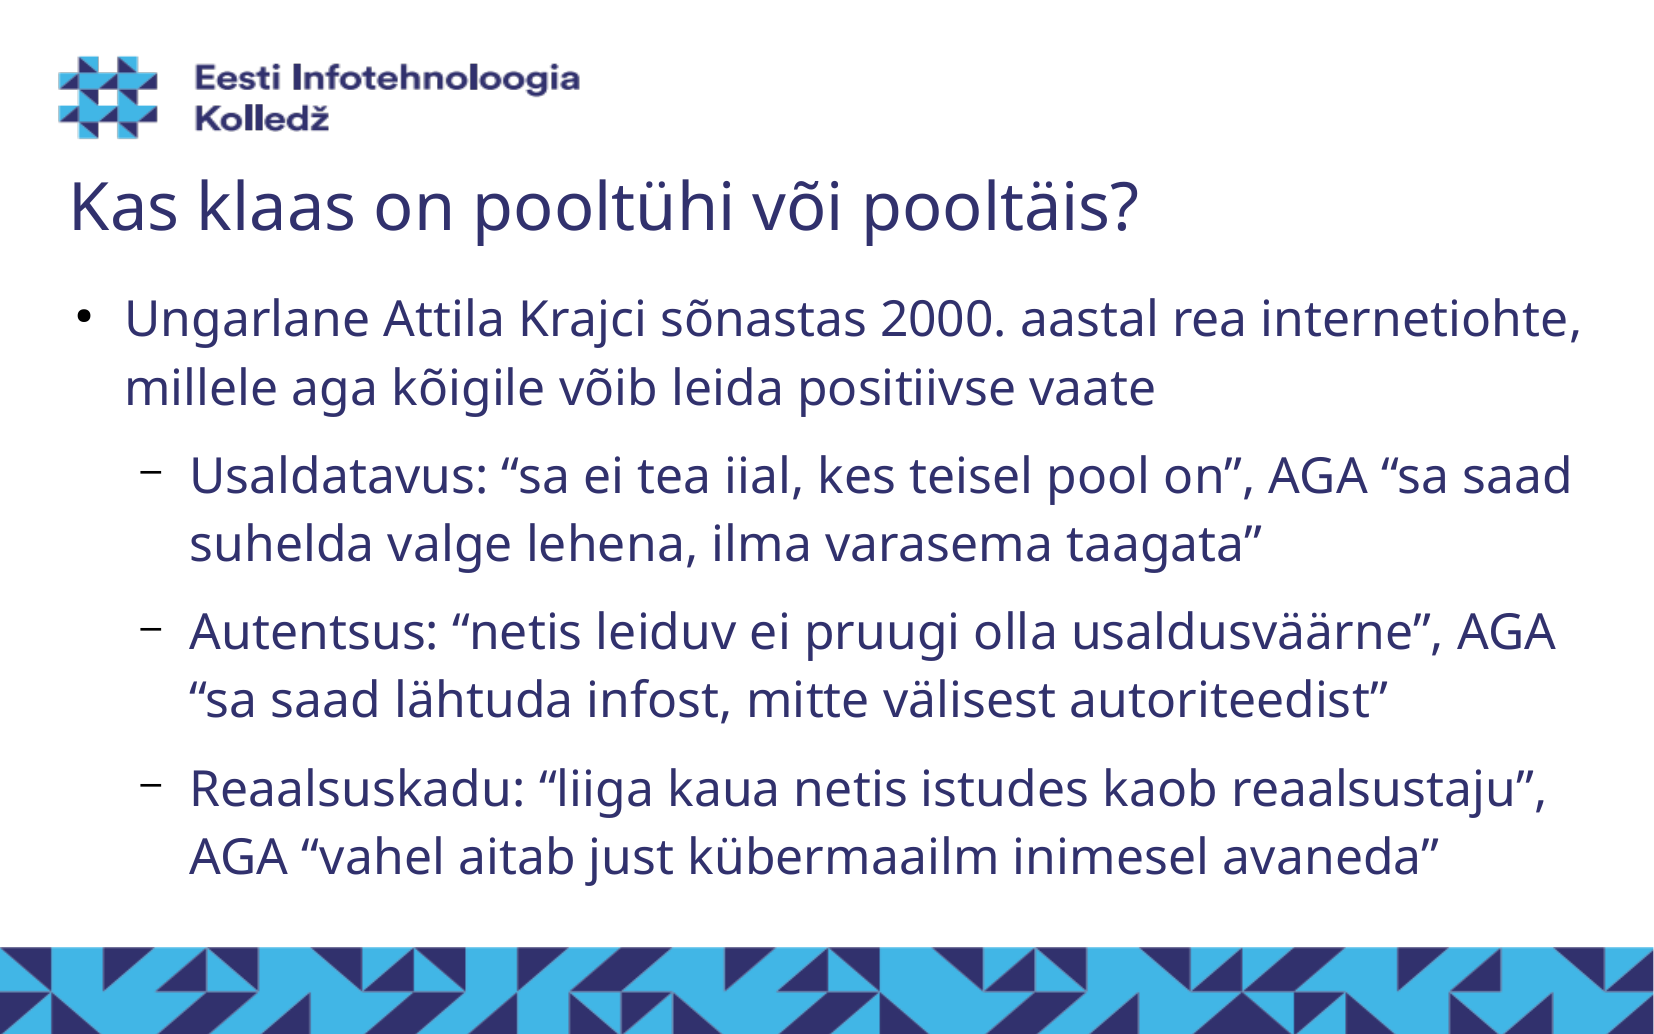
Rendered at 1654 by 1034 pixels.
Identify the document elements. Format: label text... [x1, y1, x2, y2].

list Ungarlane Attila Krajci sõnastas 2000. aastal rea internetiohte, millele aga kõigile võib leida positiivse vaate Usaldatavus: “sa ei tea iial, kes teisel pool on”, AGA “sa saad suhelda valge lehena, ilma varasema taagata” Autentsus: “netis leiduv ei pruugi olla usaldusväärne”, AGA “sa saad lähtuda infost, mitte välisest autoriteedist” Reaalsuskadu: “liiga kaua netis istudes kaob reaalsustaju”, AGA “vahel aitab just kübermaailm inimesel avaneda” [59, 283, 1595, 936]
title Kas klaas on pooltühi või pooltäis? [68, 135, 1536, 274]
